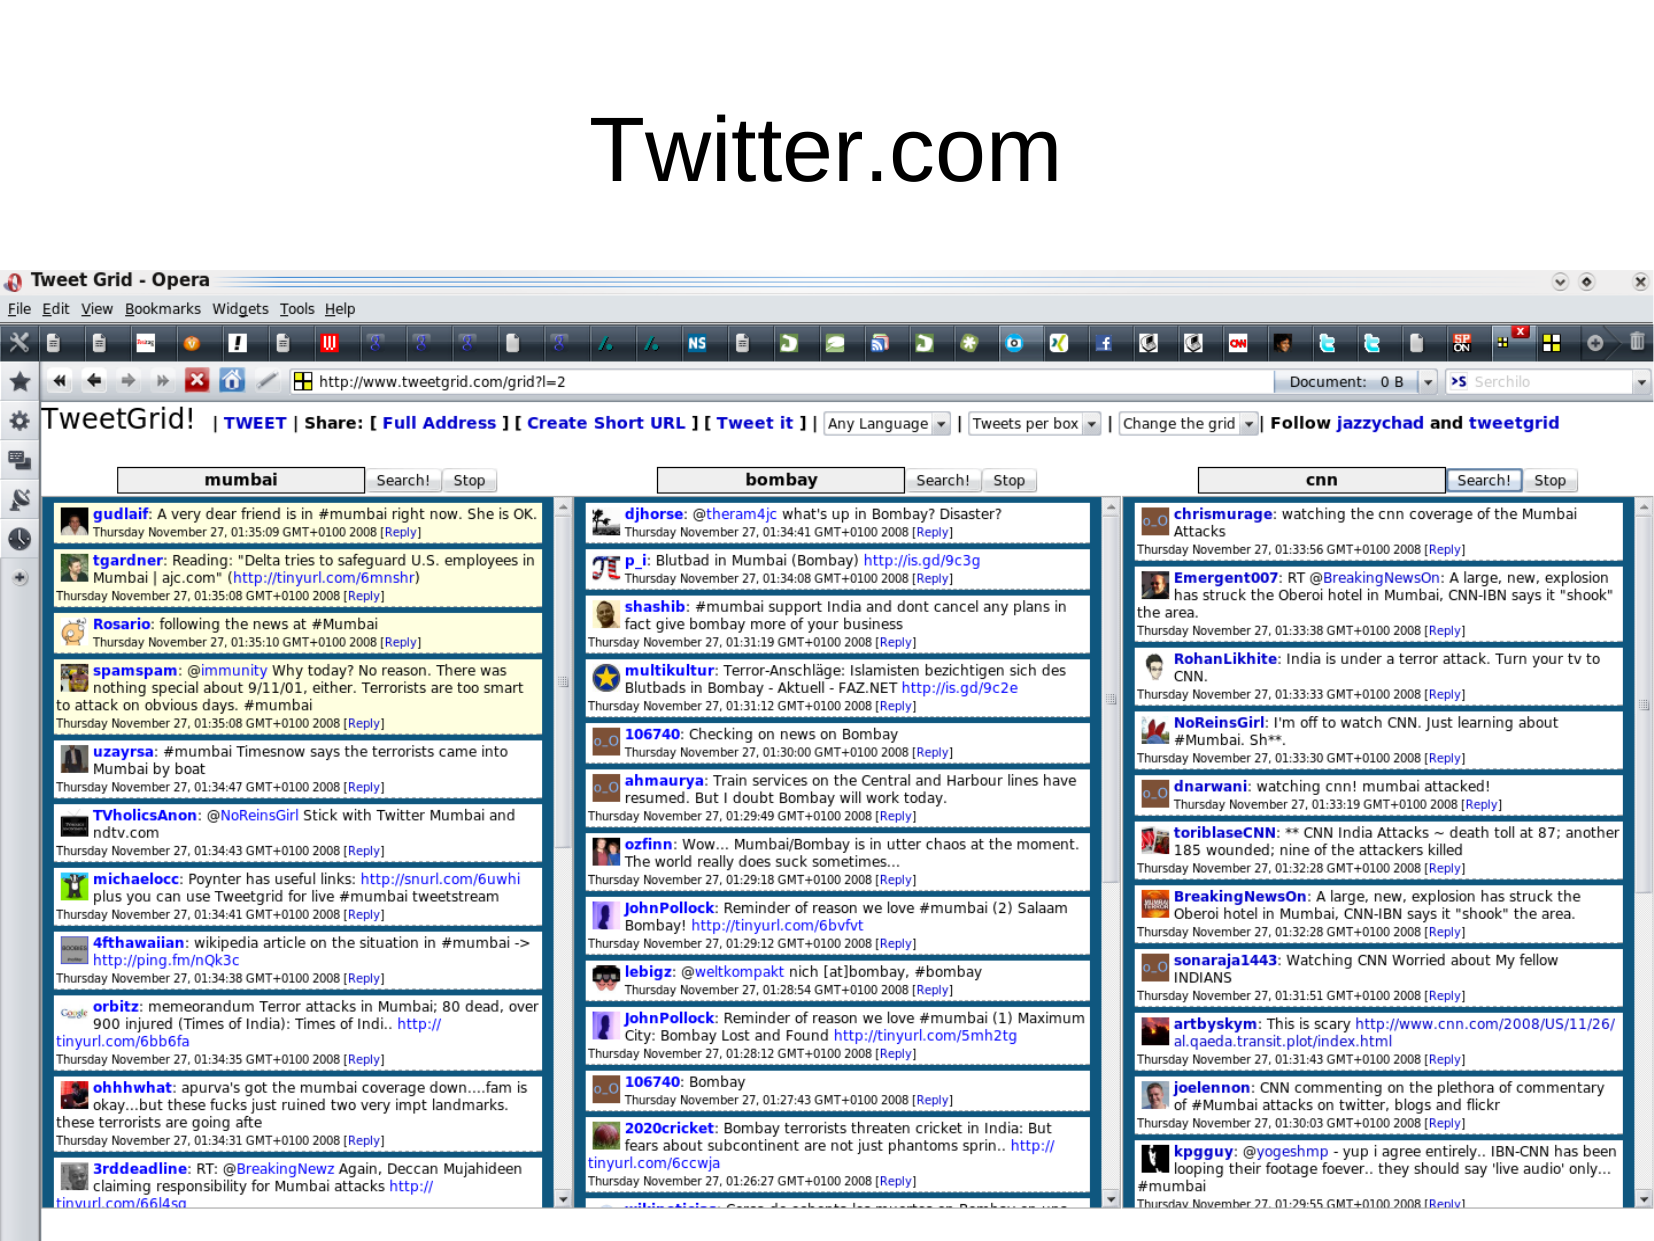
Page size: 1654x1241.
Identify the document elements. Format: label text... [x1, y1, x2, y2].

picture [0, 270, 1654, 1241]
title Twitter.com [82, 56, 1571, 249]
